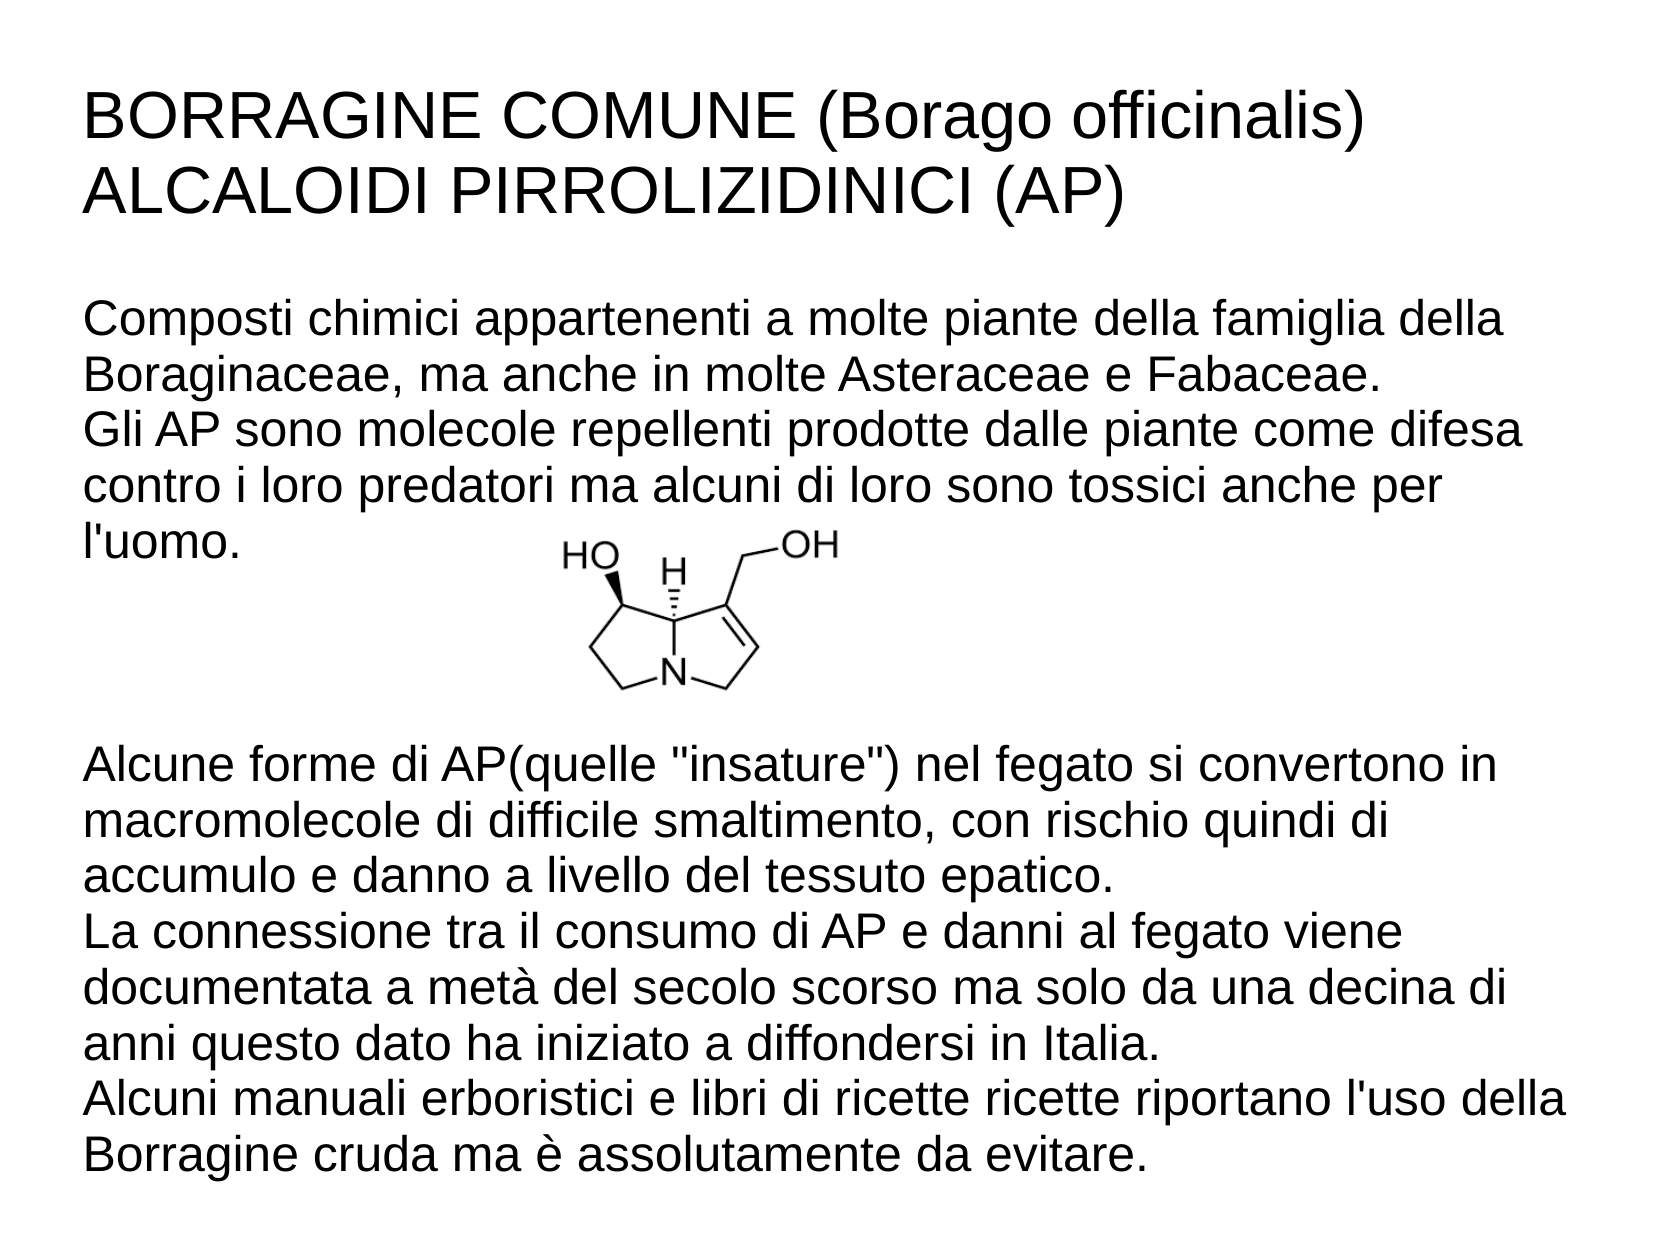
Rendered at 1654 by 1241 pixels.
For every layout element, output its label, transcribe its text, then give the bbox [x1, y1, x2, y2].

subtitle Composti chimici appartenenti a molte piante della famiglia della Boraginaceae, ma anche in molte Asteraceae e Fabaceae. Gli AP sono molecole repellenti prodotte dalle piante come difesa contro i loro predatori ma alcuni di loro sono tossici anche per l'uomo. Alcune forme di AP(quelle "insature") nel fegato si convertono in macromolecole di difficile smaltimento, con rischio quindi di accumulo e danno a livello del tessuto epatico. La connessione tra il consumo di AP e danni al fegato viene documentata a metà del secolo scorso ma solo da una decina di anni questo dato ha iniziato a diffondersi in Italia. Alcuni manuali erboristici e libri di ricette ricette riportano l'uso della Borragine cruda ma è assolutamente da evitare. [82, 290, 1571, 1241]
picture [544, 511, 857, 709]
title BORRAGINE COMUNE (Borago officinalis) ALCALOIDI PIRROLIZIDINICI (AP) [82, 49, 1571, 257]
